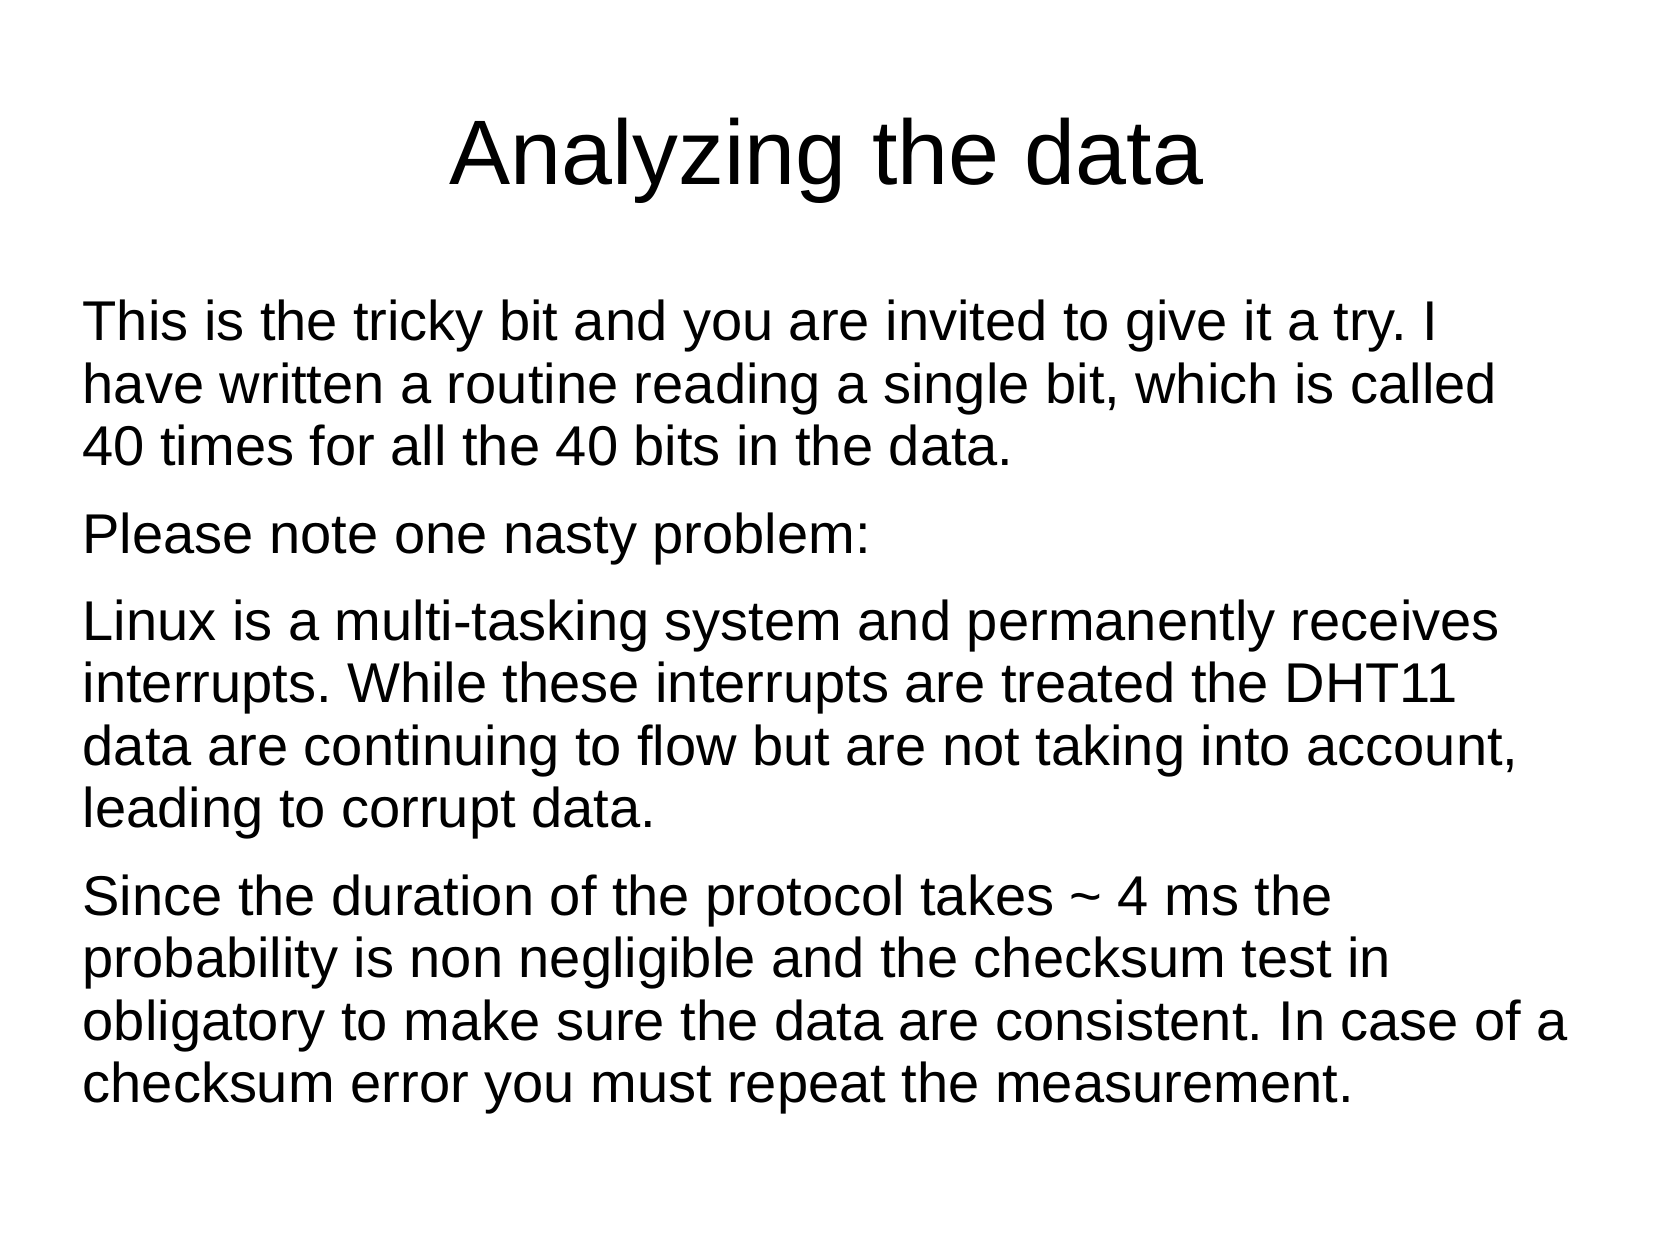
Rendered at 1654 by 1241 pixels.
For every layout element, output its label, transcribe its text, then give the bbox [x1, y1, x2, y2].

list This is the tricky bit and you are invited to give it a try. I have written a routine reading a single bit, which is called 40 times for all the 40 bits in the data. Please note one nasty problem: Linux is a multi-tasking system and permanently receives interrupts. While these interrupts are treated the DHT11 data are continuing to flow but are not taking into account, leading to corrupt data. Since the duration of the protocol takes ~ 4 ms the probability is non negligible and the checksum test in obligatory to make sure the data are consistent. In case of a checksum error you must repeat the measurement. [82, 290, 1571, 1126]
title Analyzing the data [82, 49, 1571, 257]
